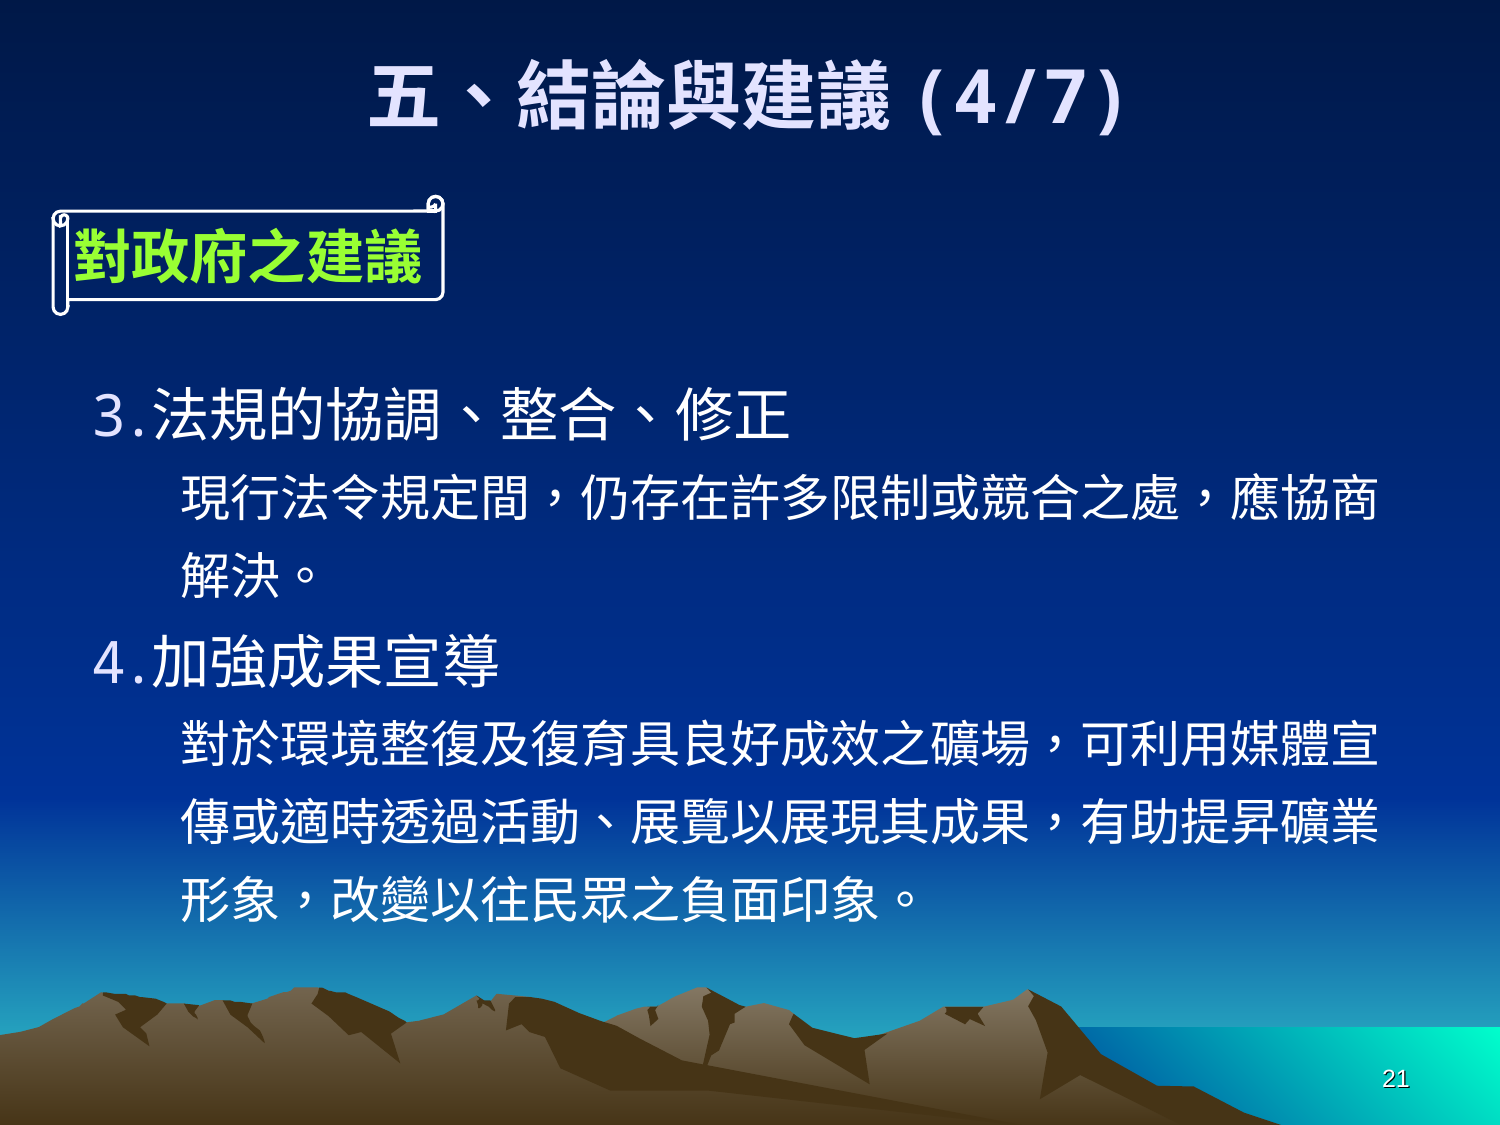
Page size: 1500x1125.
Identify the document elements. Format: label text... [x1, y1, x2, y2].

text_box 對政府之建議 [53, 222, 68, 315]
text_box 對政府之建議 [53, 206, 443, 300]
text_box <編號> [1074, 1025, 1426, 1101]
list 法規的協調、整合、修正 現行法令規定間，仍存在許多限制或競合之處，應協商解決。 加強成果宣導 對於環境整復及復育具良好成效之礦場，可利用媒體宣傳或適時透過活動、展覽以展現其成果，有助提昇礦業形象，改變以往民眾之負面印象。 [76, 349, 1415, 977]
title 五、結論與建議(4/7) [75, 37, 1426, 149]
